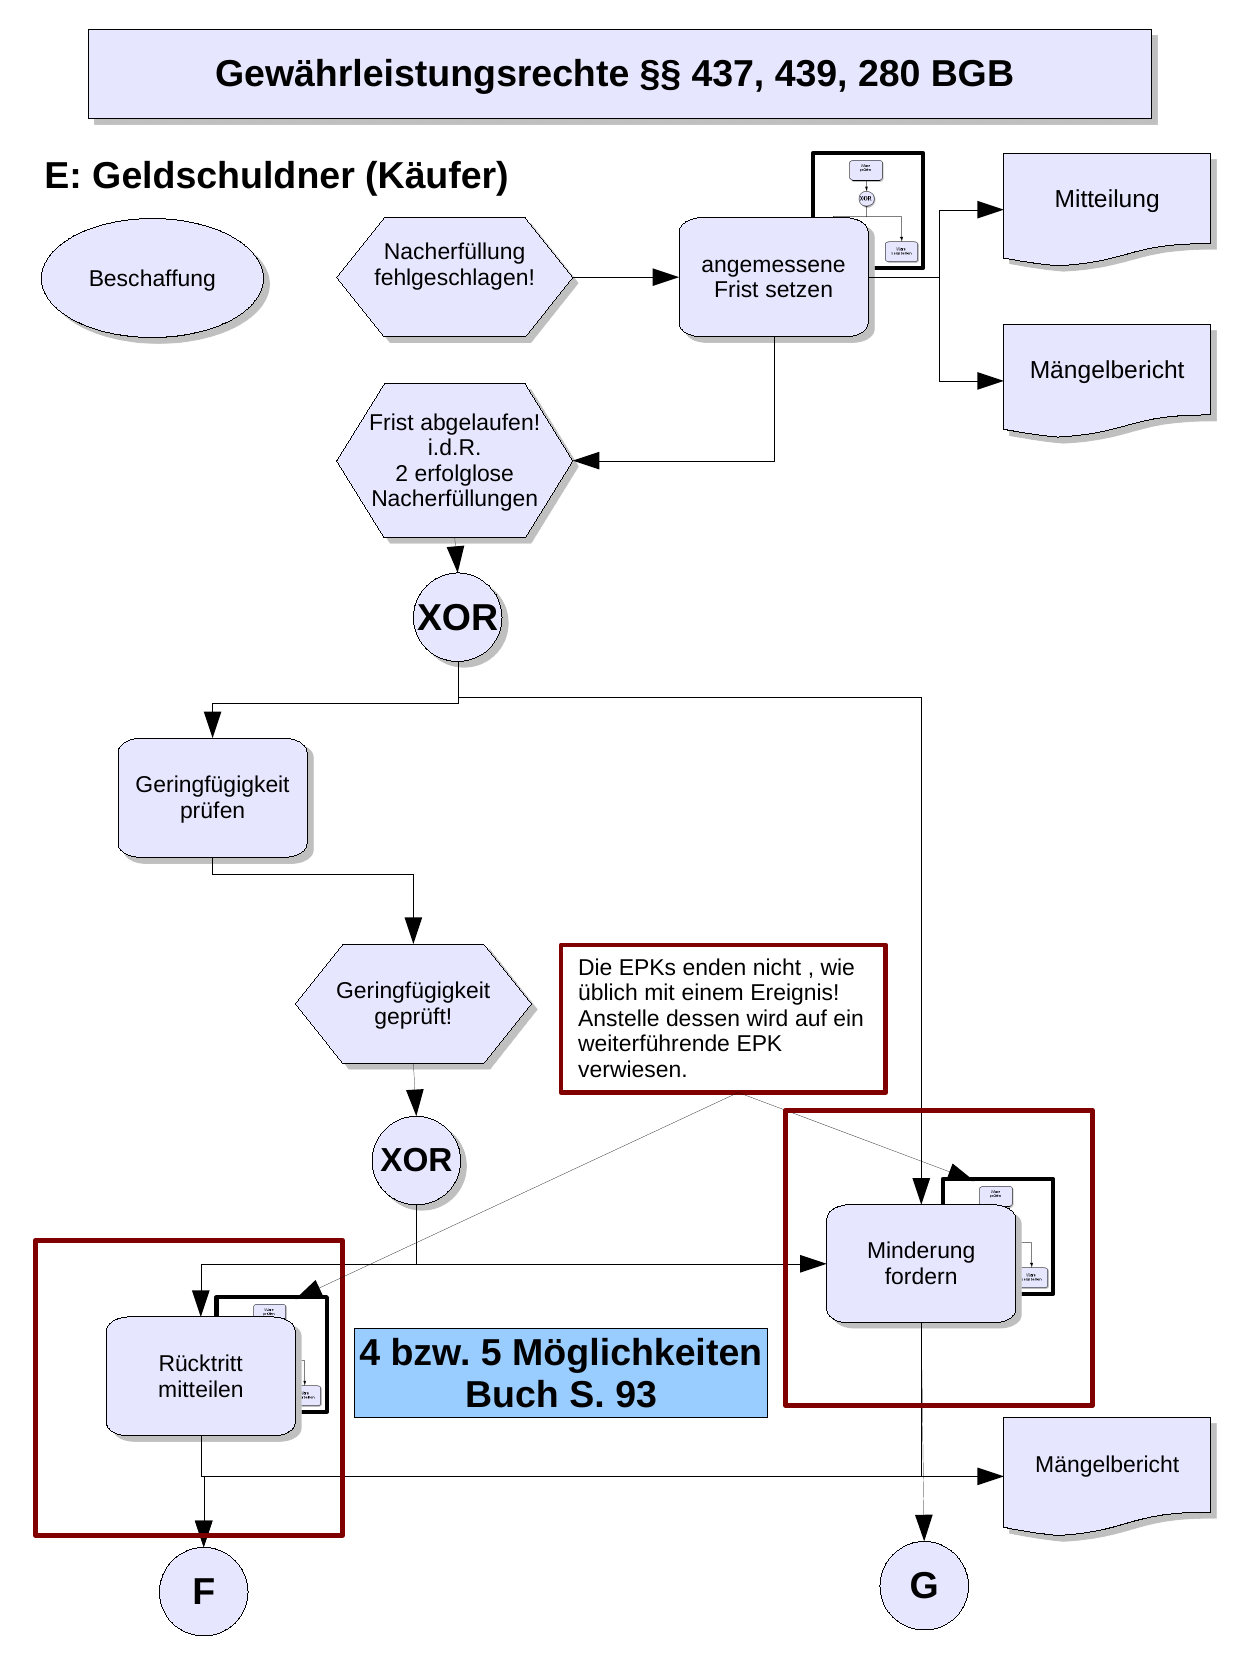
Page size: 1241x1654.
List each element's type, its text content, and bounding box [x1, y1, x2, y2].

text_box Minderung fordern [826, 1204, 1016, 1323]
text_box G [879, 1541, 969, 1630]
text_box Geringfügigkeit prüfen [118, 738, 308, 858]
text_box Nacherfüllung fehlgeschlagen! [336, 217, 573, 337]
text_box Mängelbericht [1003, 324, 1211, 438]
text_box Geringfügigkeit geprüft! [295, 944, 532, 1064]
text_box Rücktritt mitteilen [106, 1316, 296, 1436]
picture [944, 1181, 1052, 1292]
text_box Frist abgelaufen! i.d.R. 2 erfolglose Nacherfüllungen [336, 383, 573, 538]
text_box Mitteilung [1003, 153, 1211, 266]
picture [814, 155, 922, 266]
text_box Die EPKs enden nicht , wie üblich mit einem Ereignis! Anstelle dessen wird auf ein weiterführende EPK verwiesen. [561, 944, 886, 1093]
text_box E: Geldschuldner (Käufer) [29, 147, 524, 206]
text_box Beschaffung [41, 218, 264, 338]
text_box angemessene Frist setzen [679, 217, 869, 337]
text_box XOR [413, 572, 503, 662]
text_box 4 bzw. 5 Möglichkeiten Buch S. 93 [354, 1328, 768, 1418]
text_box F [159, 1547, 249, 1636]
text_box Gewährleistungsrechte §§ 437, 439, 280 BGB [88, 29, 1152, 119]
text_box Mängelbericht [1003, 1417, 1211, 1536]
picture [218, 1299, 325, 1410]
text_box XOR [372, 1116, 461, 1205]
